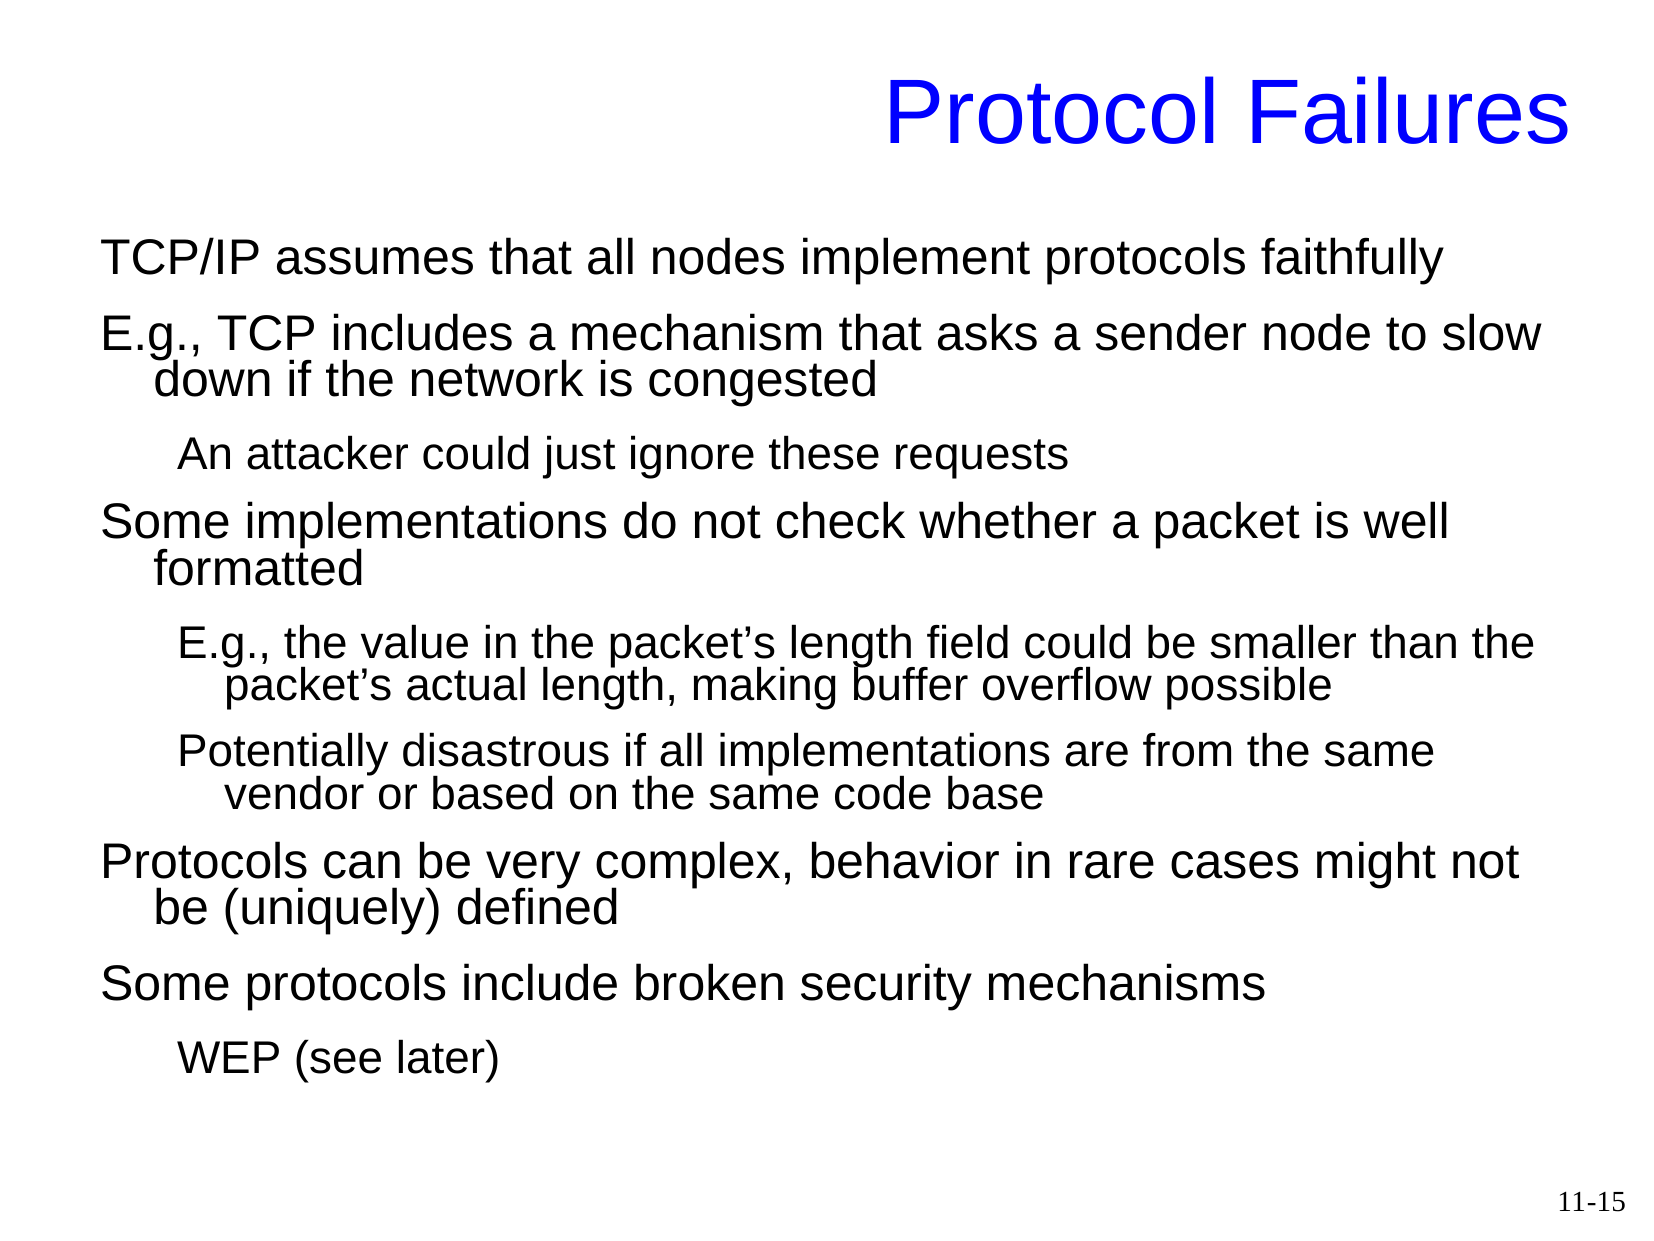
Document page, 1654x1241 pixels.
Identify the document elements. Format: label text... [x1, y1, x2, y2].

list TCP/IP assumes that all nodes implement protocols faithfully E.g., TCP includes a mechanism that asks a sender node to slow down if the network is congested An attacker could just ignore these requests Some implementations do not check whether a packet is well formatted E.g., the value in the packet’s length field could be smaller than the packet’s actual length, making buffer overflow possible Potentially disastrous if all implementations are from the same vendor or based on the same code base Protocols can be very complex, behavior in rare cases might not be (uniquely) defined Some protocols include broken security mechanisms WEP (see later) [82, 237, 1571, 1170]
title Protocol Failures [84, 11, 1573, 218]
